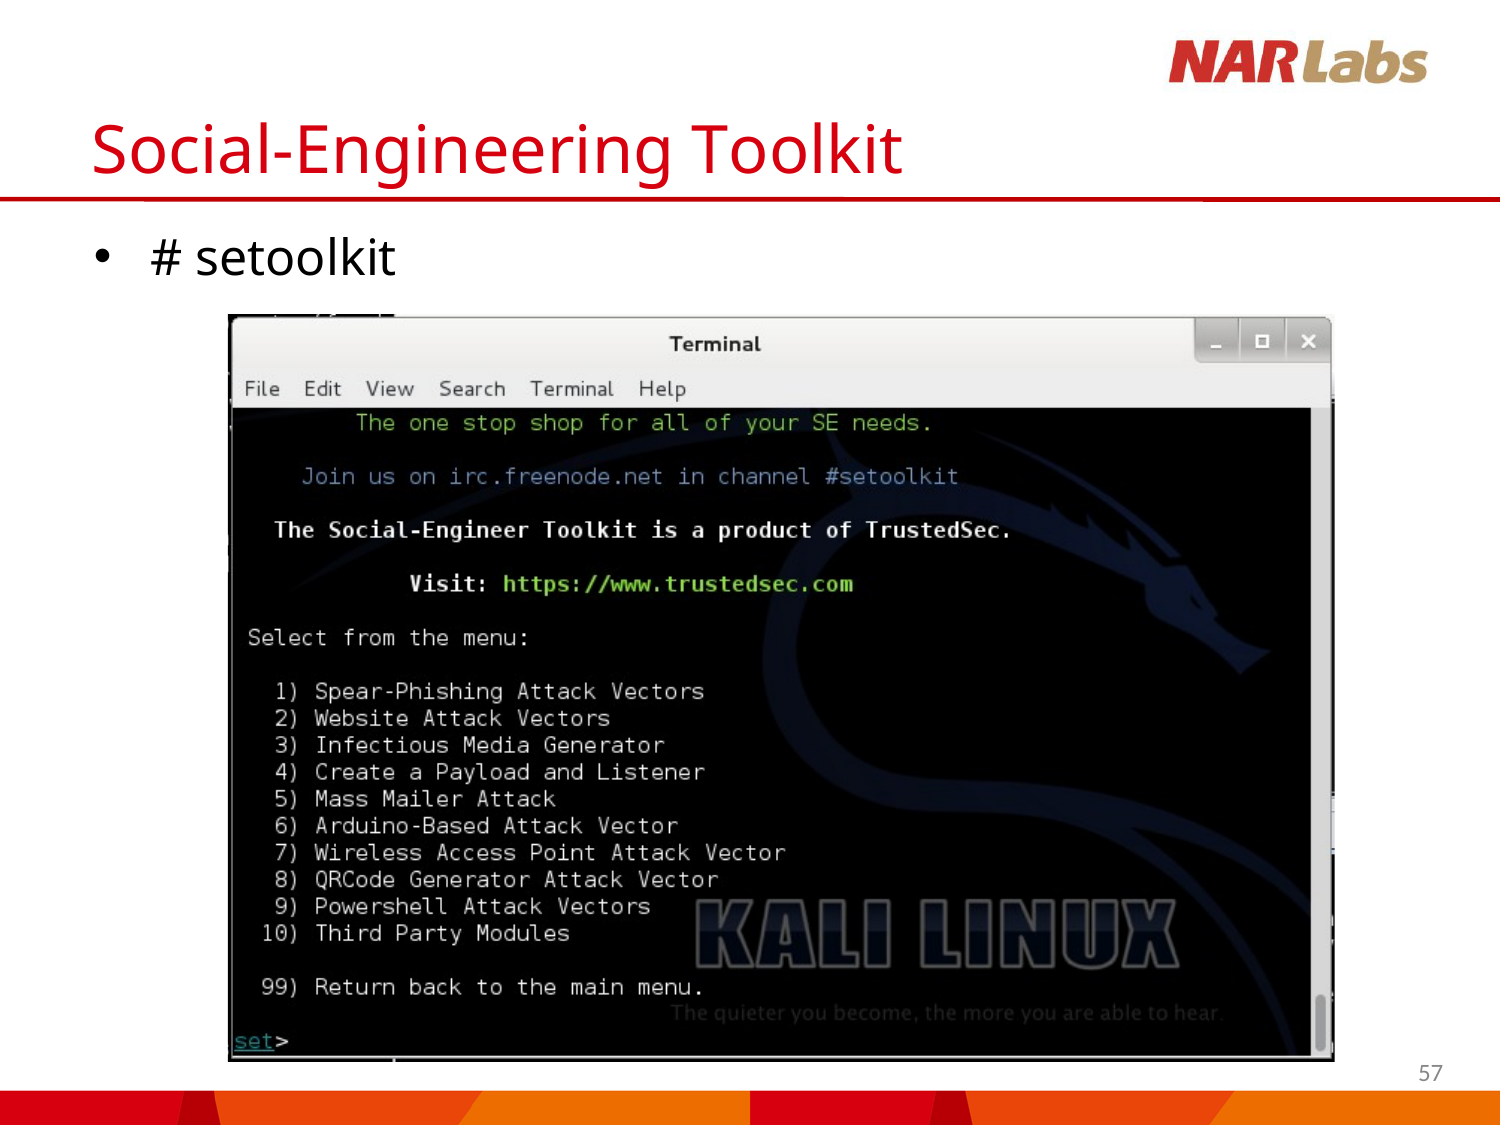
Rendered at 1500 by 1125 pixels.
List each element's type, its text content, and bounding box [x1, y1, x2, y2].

text_box # setoolkit [89, 226, 398, 286]
text_box Social-Engineering Toolkit [89, 107, 909, 187]
text_box [228, 314, 1335, 1062]
text_box 51 [1414, 1056, 1448, 1090]
